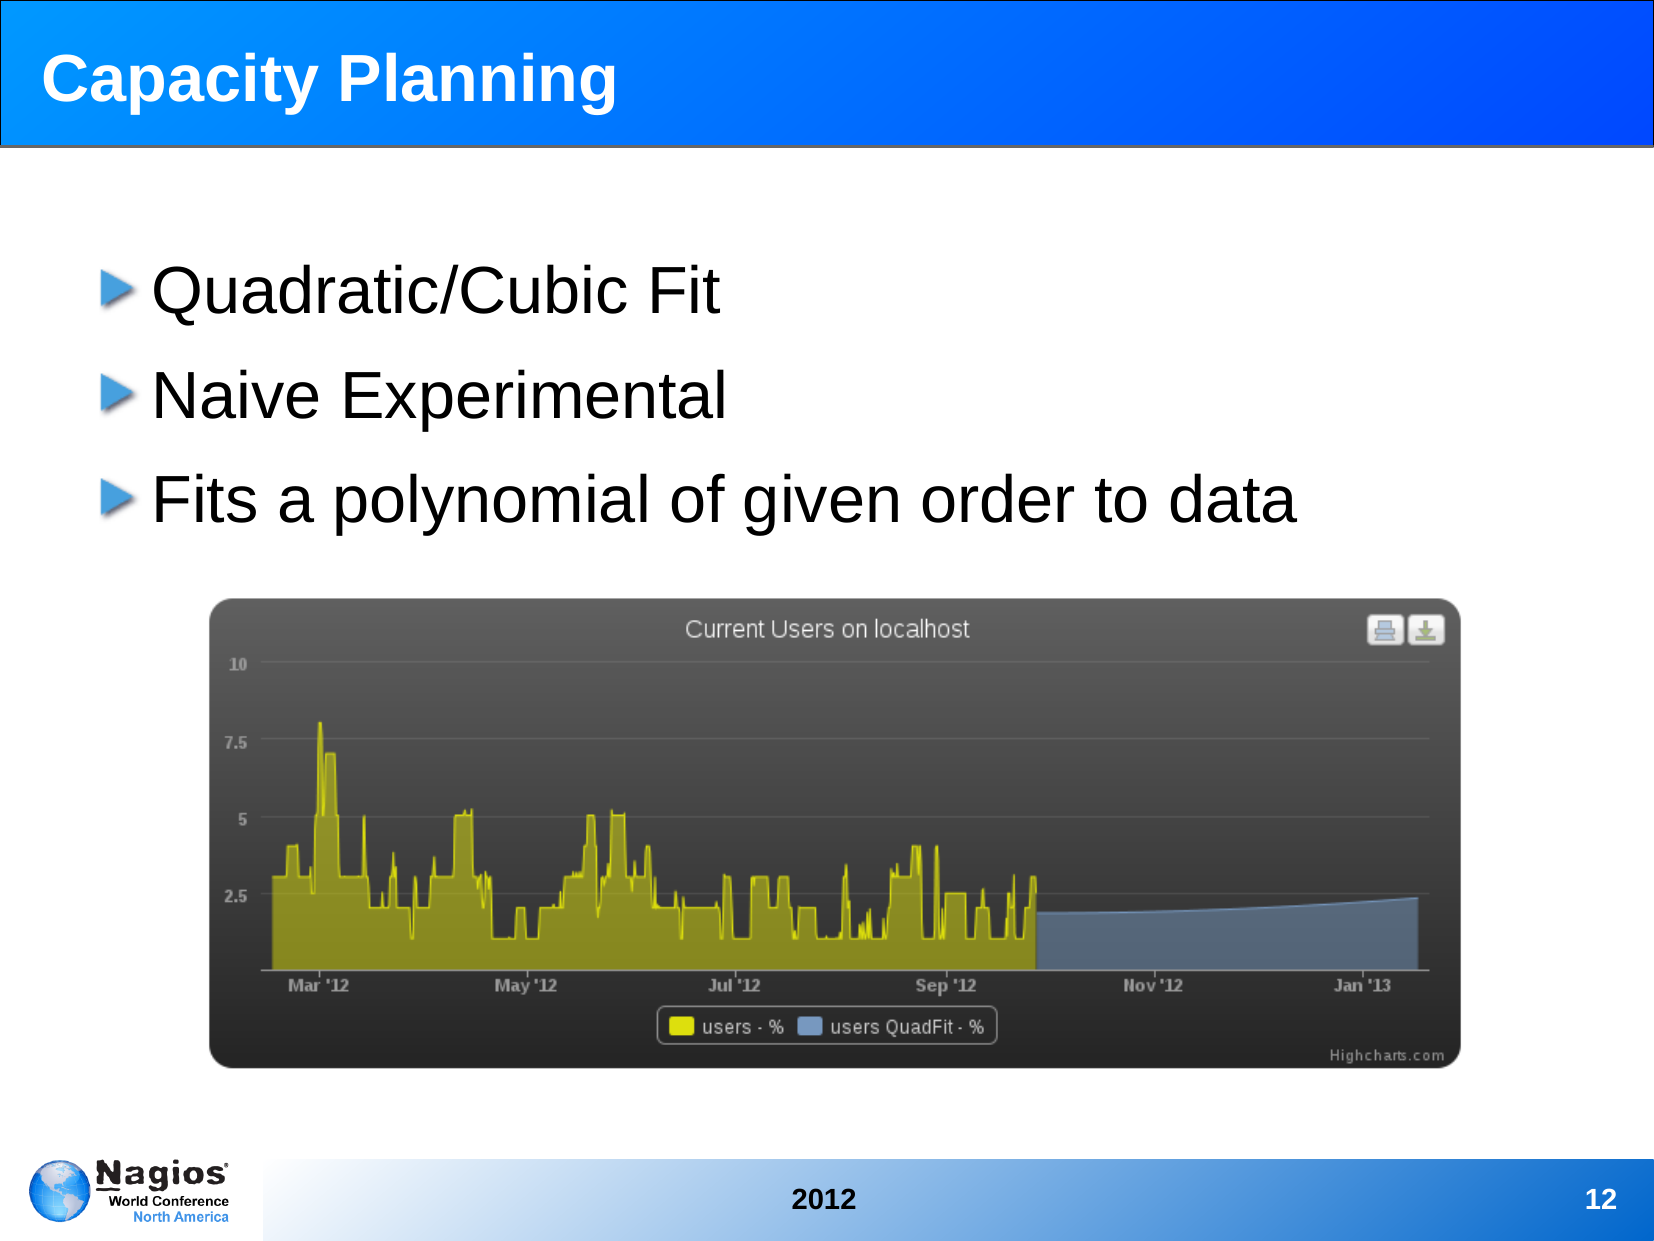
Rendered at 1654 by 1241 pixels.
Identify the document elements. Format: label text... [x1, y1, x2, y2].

picture [29, 1159, 229, 1235]
title Capacity Planning [41, 29, 1248, 127]
picture [197, 594, 1472, 1081]
list Quadratic/Cubic Fit Naive Experimental Fits a polynomial of given order to data [80, 253, 1569, 1072]
